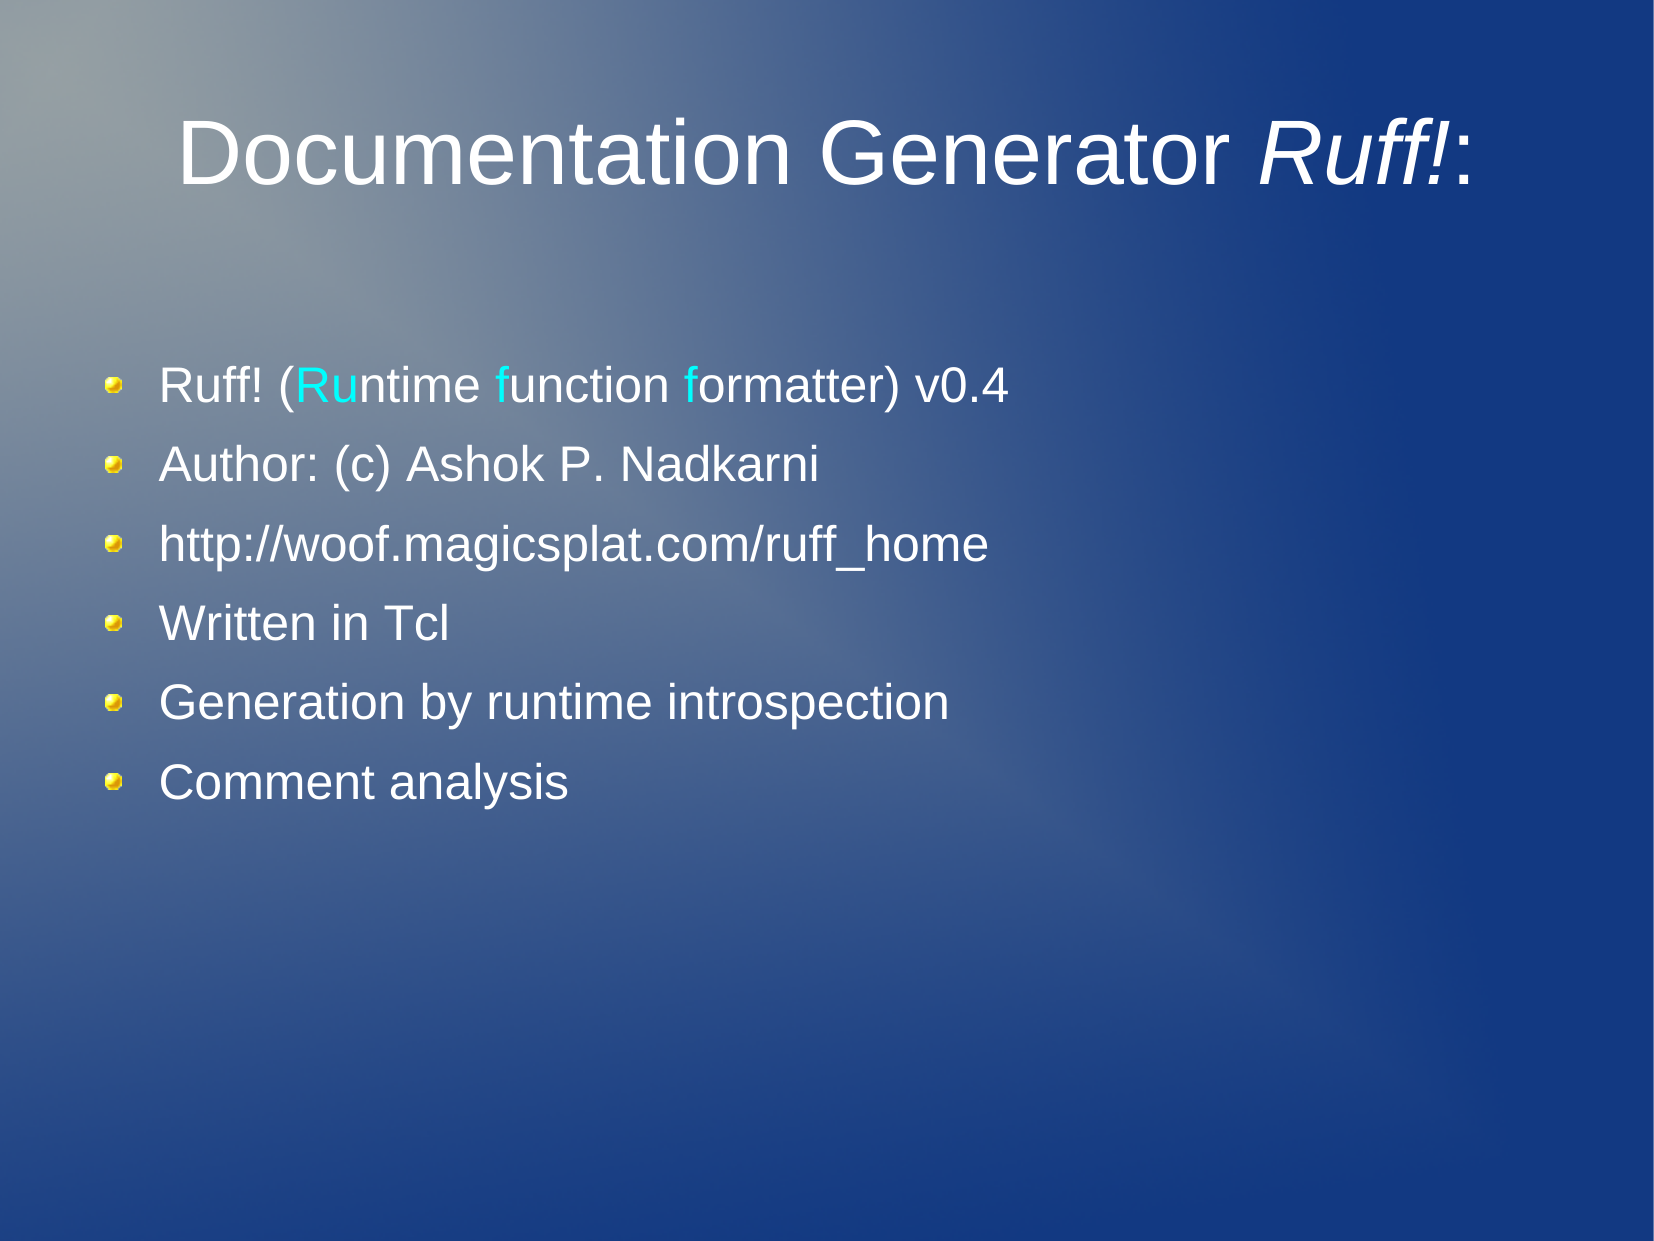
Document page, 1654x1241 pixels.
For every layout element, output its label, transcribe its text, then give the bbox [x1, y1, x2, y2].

picture [0, 0, 1654, 1241]
list Ruff! (Runtime function formatter) v0.4 Author: (c) Ashok P. Nadkarni http://woof.magicsplat.com/ruff_home Written in Tcl Generation by runtime introspection Comment analysis [87, 357, 1576, 810]
title Documentation Generator Ruff!: [82, 49, 1571, 257]
